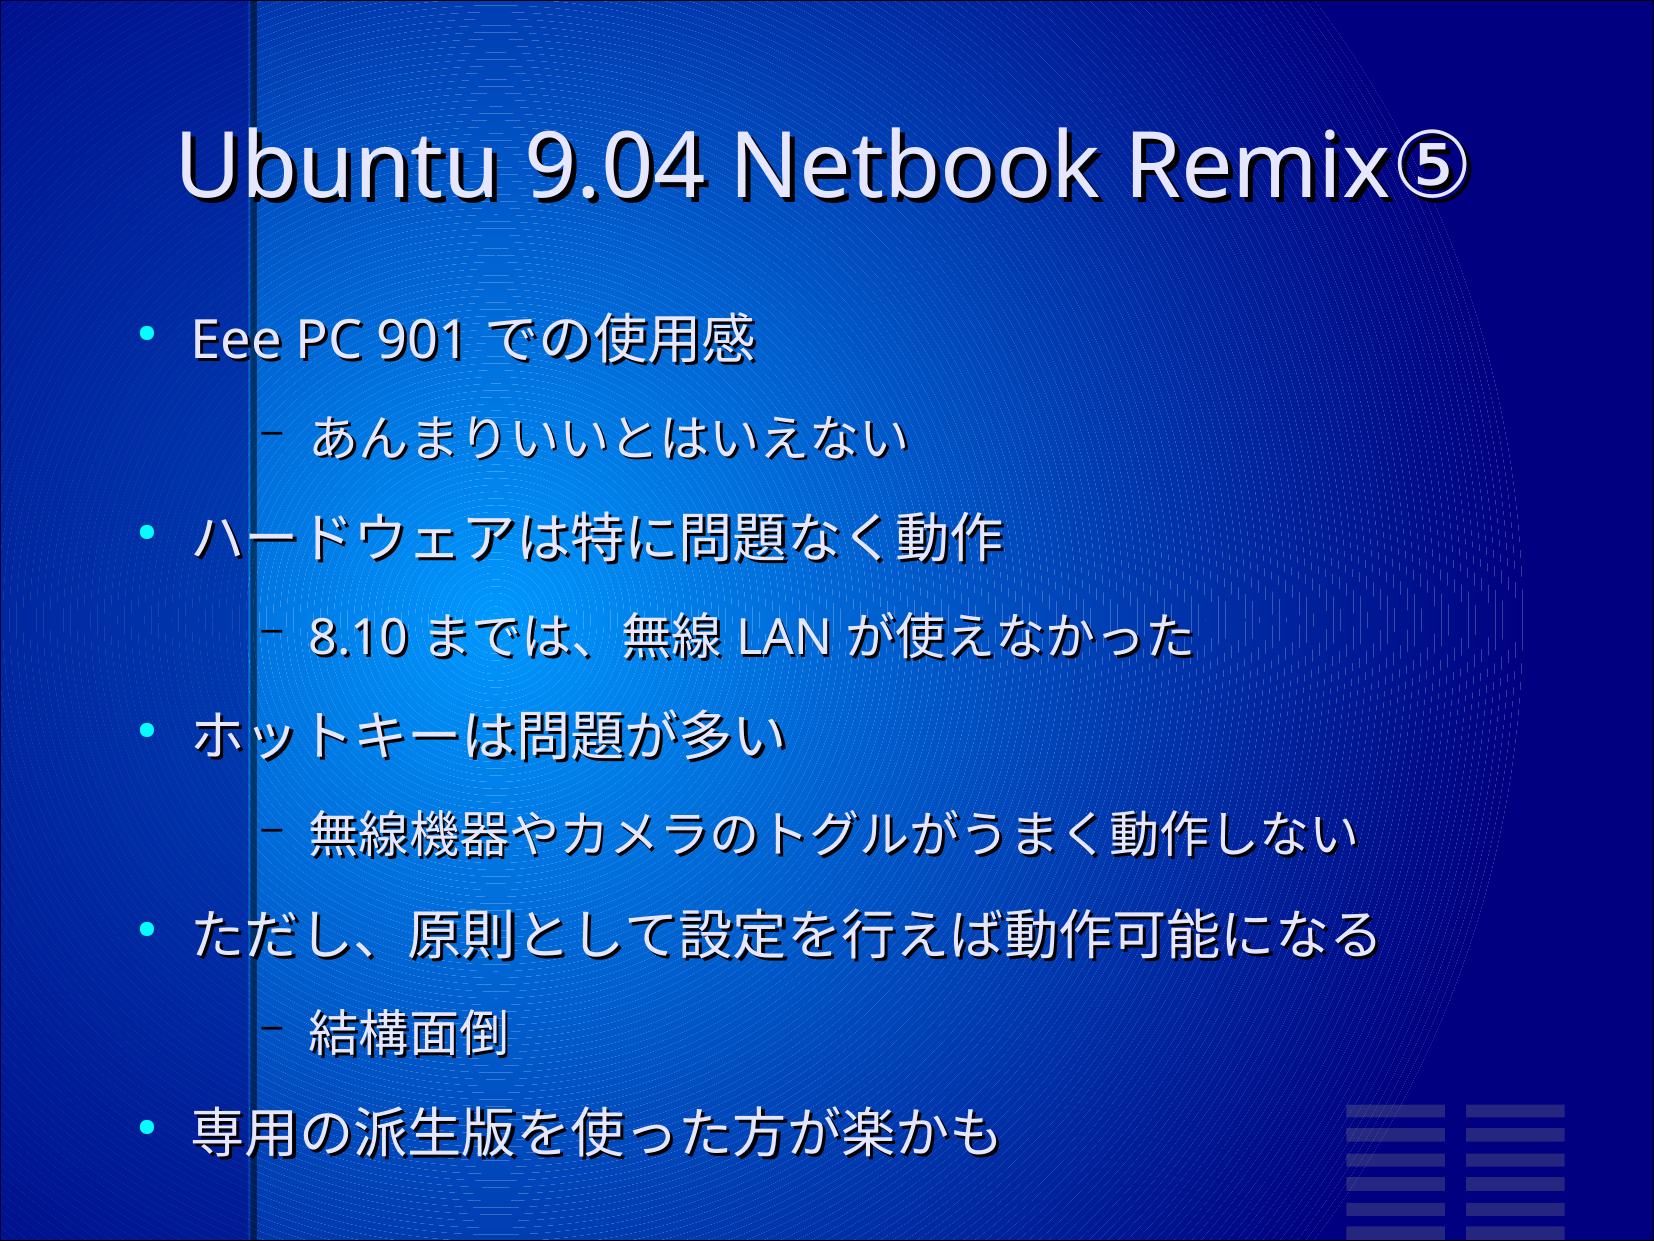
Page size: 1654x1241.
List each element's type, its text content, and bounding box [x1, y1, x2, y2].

title Ubuntu 9.04 Netbook Remix⑤ [118, 58, 1531, 266]
list Eee PC 901での使用感 あんまりいいとはいえない ハードウェアは特に問題なく動作 8.10までは、無線LANが使えなかった ホットキーは問題が多い 無線機器やカメラのトグルがうまく動作しない ただし、原則として設定を行えば動作可能になる 結構面倒 専用の派生版を使った方が楽かも [119, 295, 1533, 1164]
